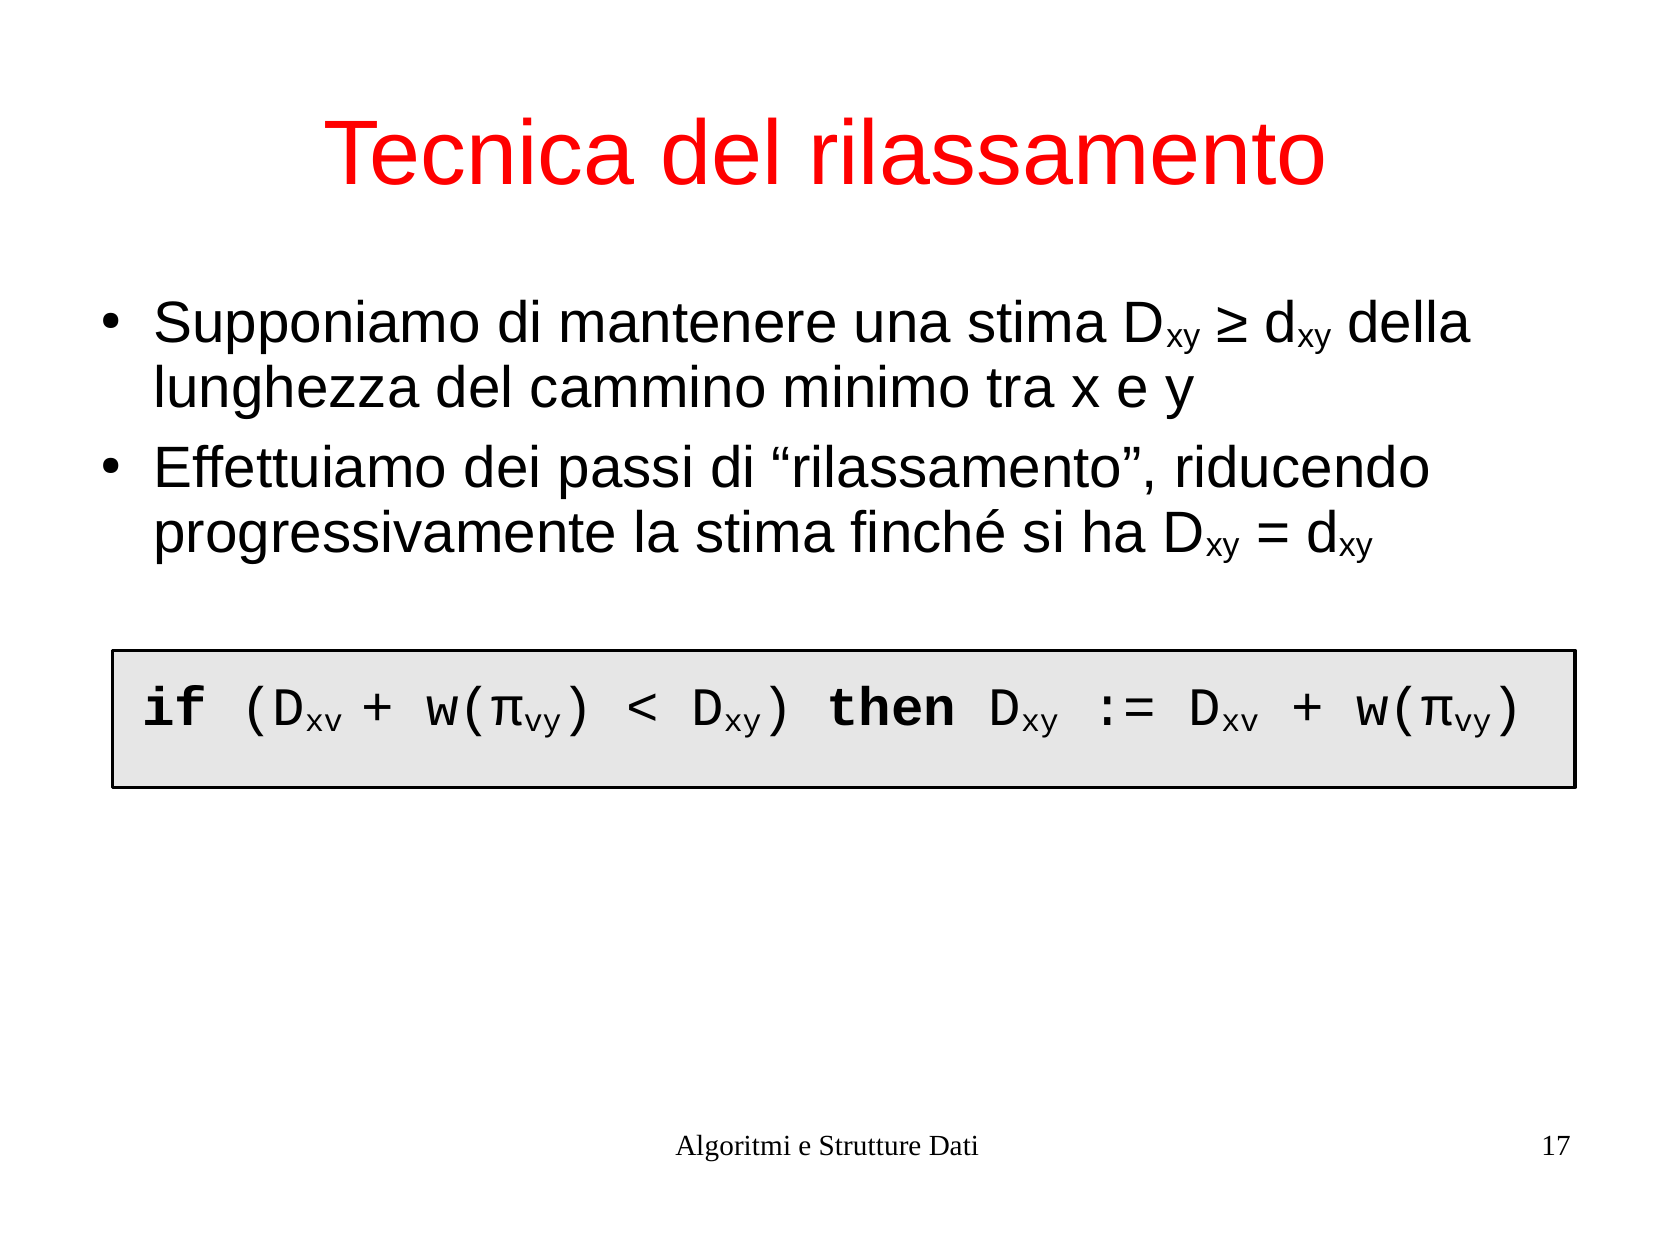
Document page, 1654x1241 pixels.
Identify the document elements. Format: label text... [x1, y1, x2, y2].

list Supponiamo di mantenere una stima Dxy ≥ dxy della lunghezza del cammino minimo tra x e y Effettuiamo dei passi di “rilassamento”, riducendo progressivamente la stima finché si ha Dxy = dxy [82, 290, 1571, 1109]
title Tecnica del rilassamento [82, 49, 1571, 257]
text_box if (Dxv + w(πvy) < Dxy) then Dxy := Dxv + w(πvy) [112, 650, 1576, 788]
